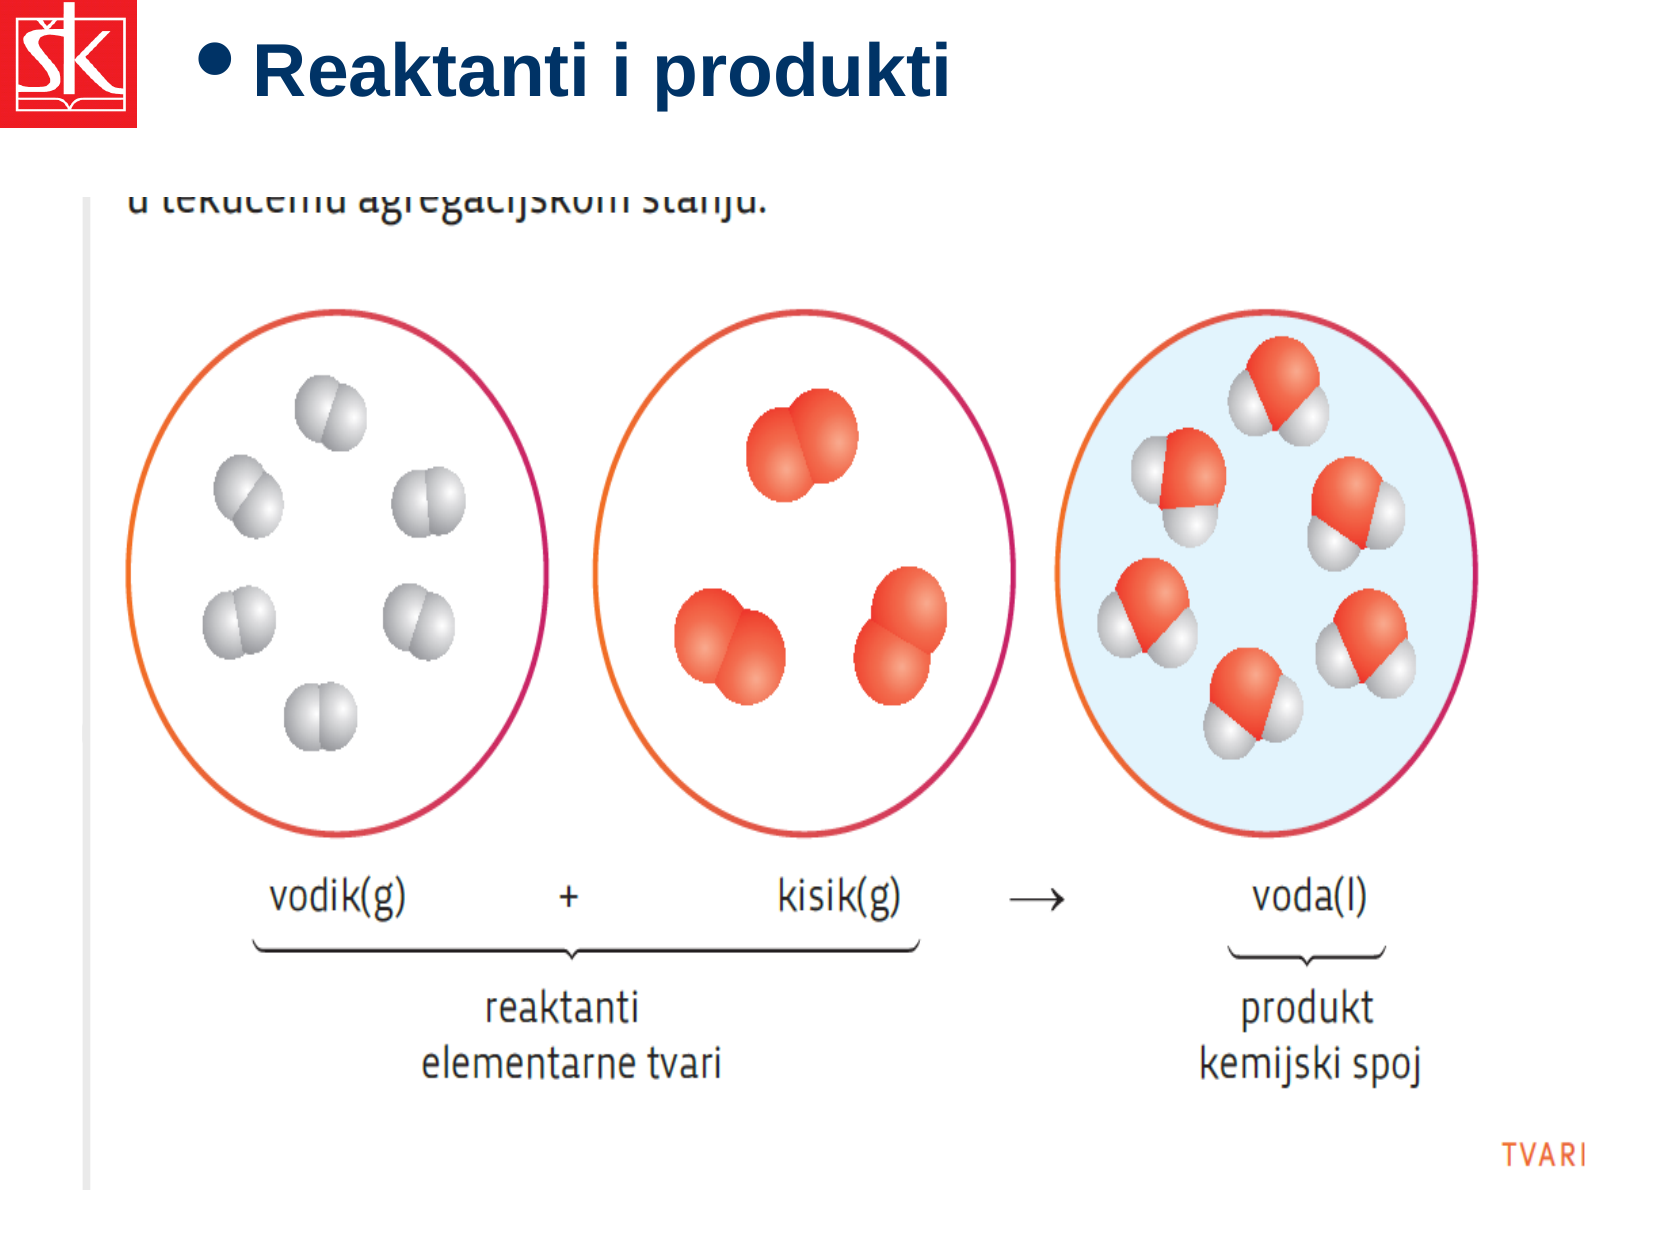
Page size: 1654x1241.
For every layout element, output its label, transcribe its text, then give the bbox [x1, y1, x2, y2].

text_box Reaktanti i produkti [179, 13, 1365, 152]
picture [0, 0, 137, 128]
picture [82, 197, 1585, 1190]
